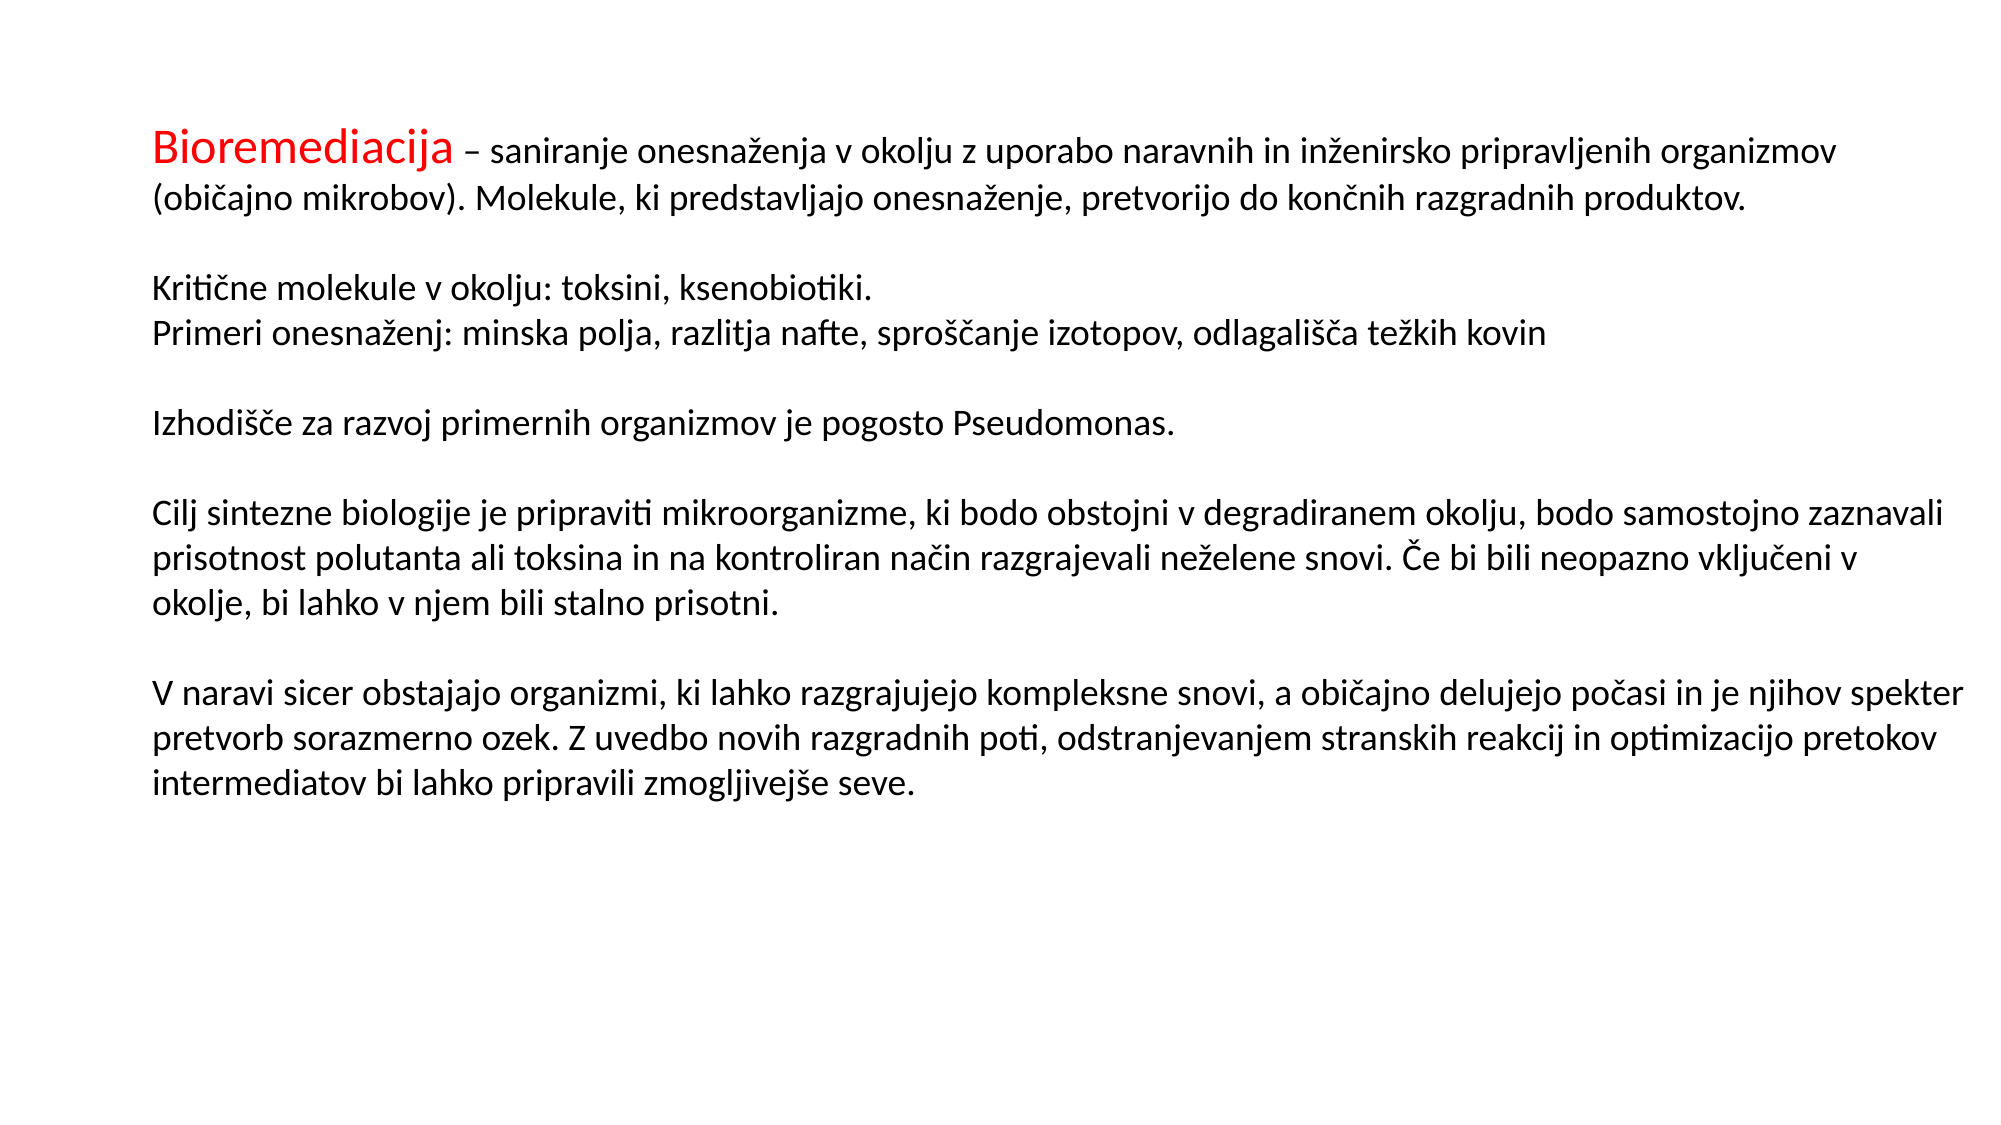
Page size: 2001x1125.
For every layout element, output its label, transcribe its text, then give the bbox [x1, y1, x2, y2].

text_box Bioremediacija – saniranje onesnaženja v okolju z uporabo naravnih in inženirsko pripravljenih organizmov (običajno mikrobov). Molekule, ki predstavljajo onesnaženje, pretvorijo do končnih razgradnih produktov. Kritične molekule v okolju: toksini, ksenobiotiki. Primeri onesnaženj: minska polja, razlitja nafte, sproščanje izotopov, odlagališča težkih kovin Izhodišče za razvoj primernih organizmov je pogosto Pseudomonas. Cilj sintezne biologije je pripraviti mikroorganizme, ki bodo obstojni v degradiranem okolju, bodo samostojno zaznavali prisotnost polutanta ali toksina in na kontroliran način razgrajevali neželene snovi. Če bi bili neopazno vključeni v okolje, bi lahko v njem bili stalno prisotni. V naravi sicer obstajajo organizmi, ki lahko razgrajujejo kompleksne snovi, a običajno delujejo počasi in je njihov spekter pretvorb sorazmerno ozek. Z uvedbo novih razgradnih poti, odstranjevanjem stranskih reakcij in optimizacijo pretokov intermediatov bi lahko pripravili zmogljivejše seve. [137, 105, 1982, 901]
